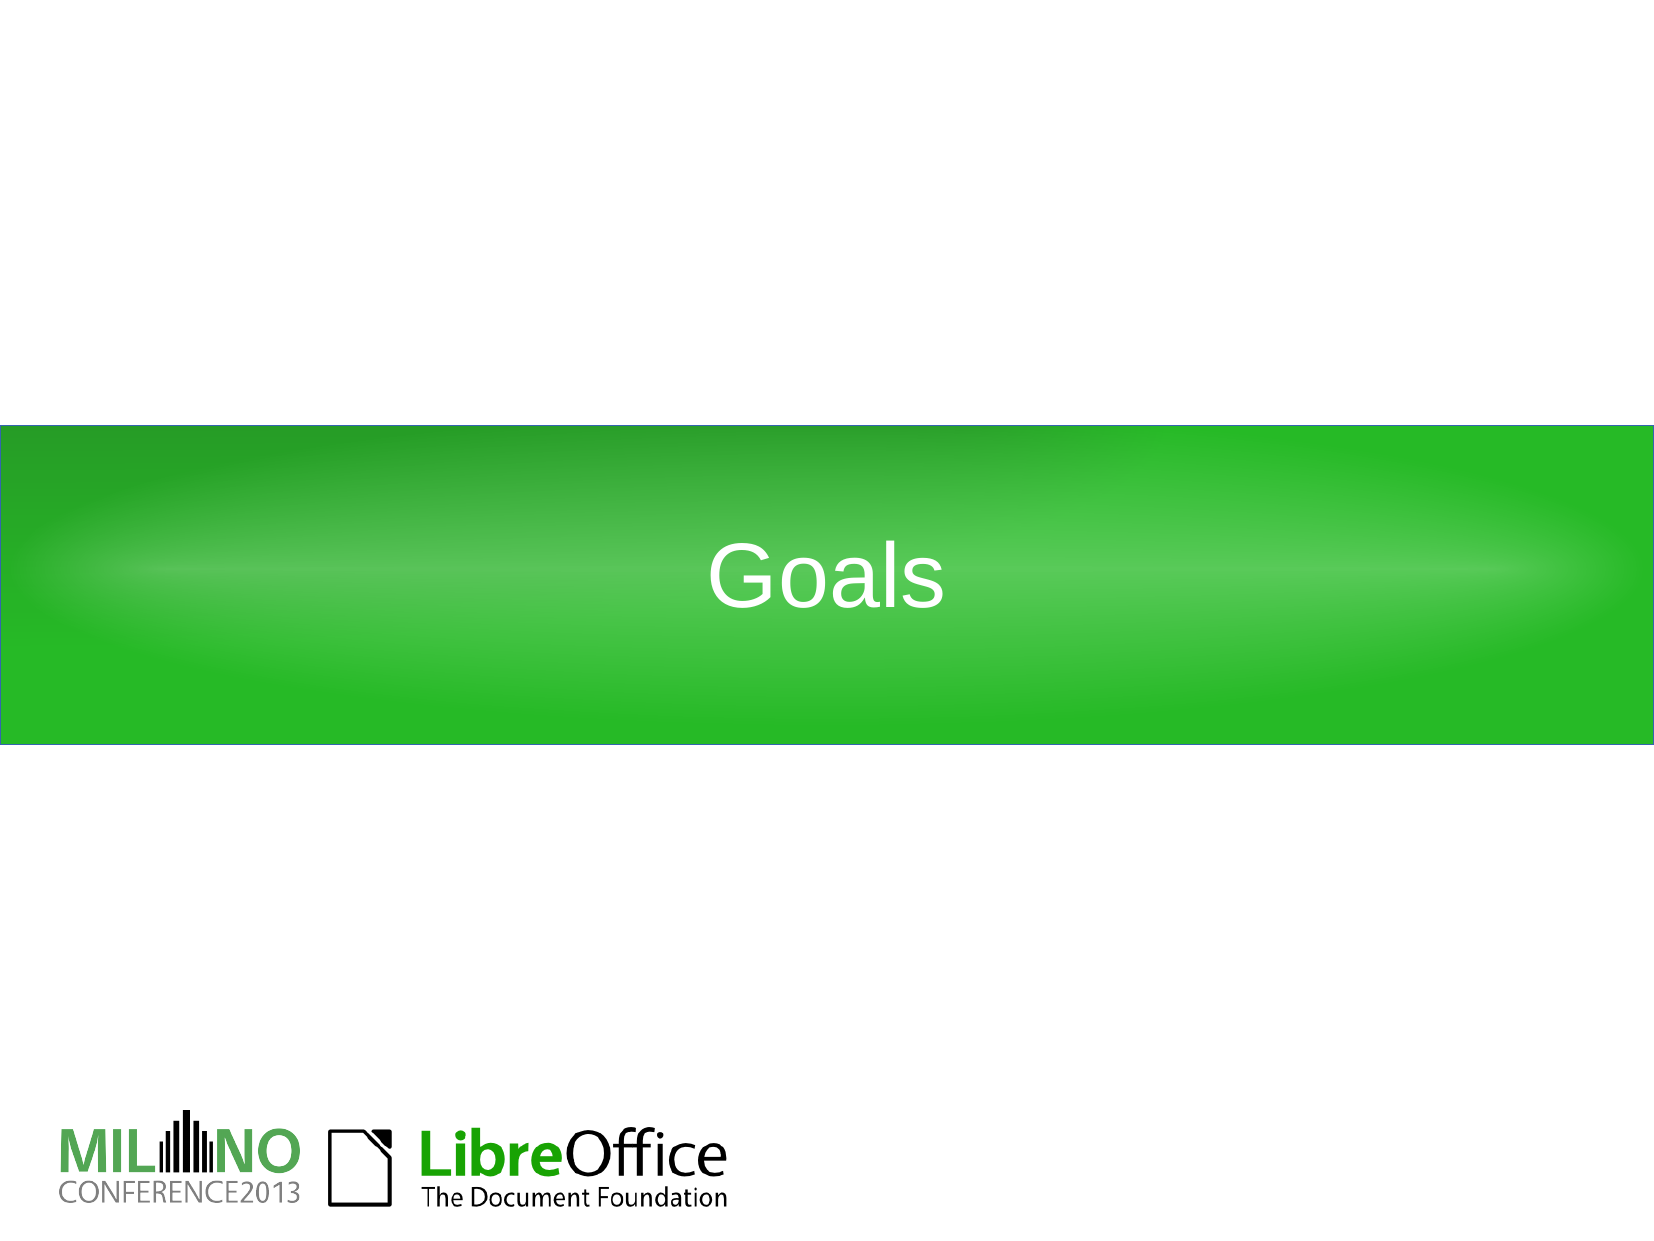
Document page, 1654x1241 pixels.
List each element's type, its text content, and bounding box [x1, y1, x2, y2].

title Goals [82, 472, 1571, 680]
picture [59, 1092, 757, 1241]
